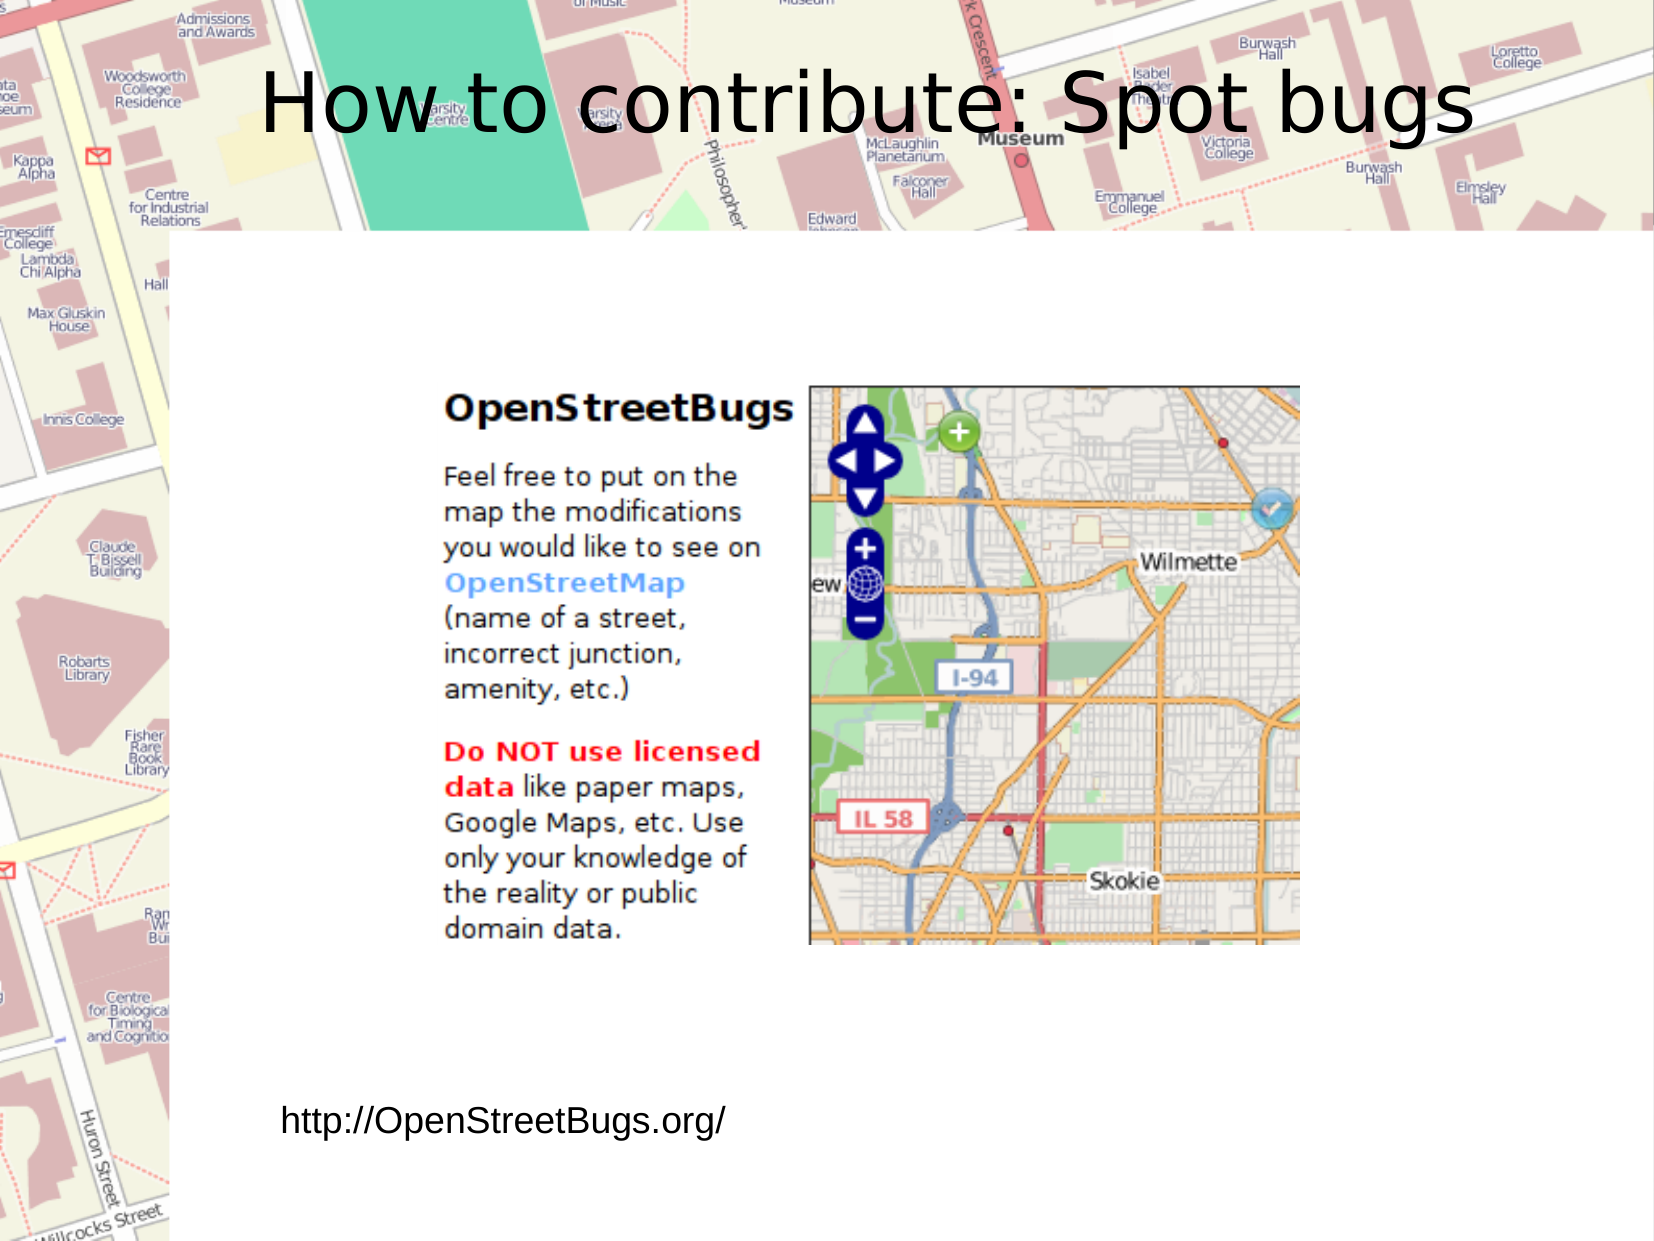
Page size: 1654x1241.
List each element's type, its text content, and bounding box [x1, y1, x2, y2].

text_box http://OpenStreetBugs.org/ [265, 1092, 741, 1164]
picture [0, 0, 1654, 1241]
title How to contribute: Spot bugs [124, 7, 1613, 200]
